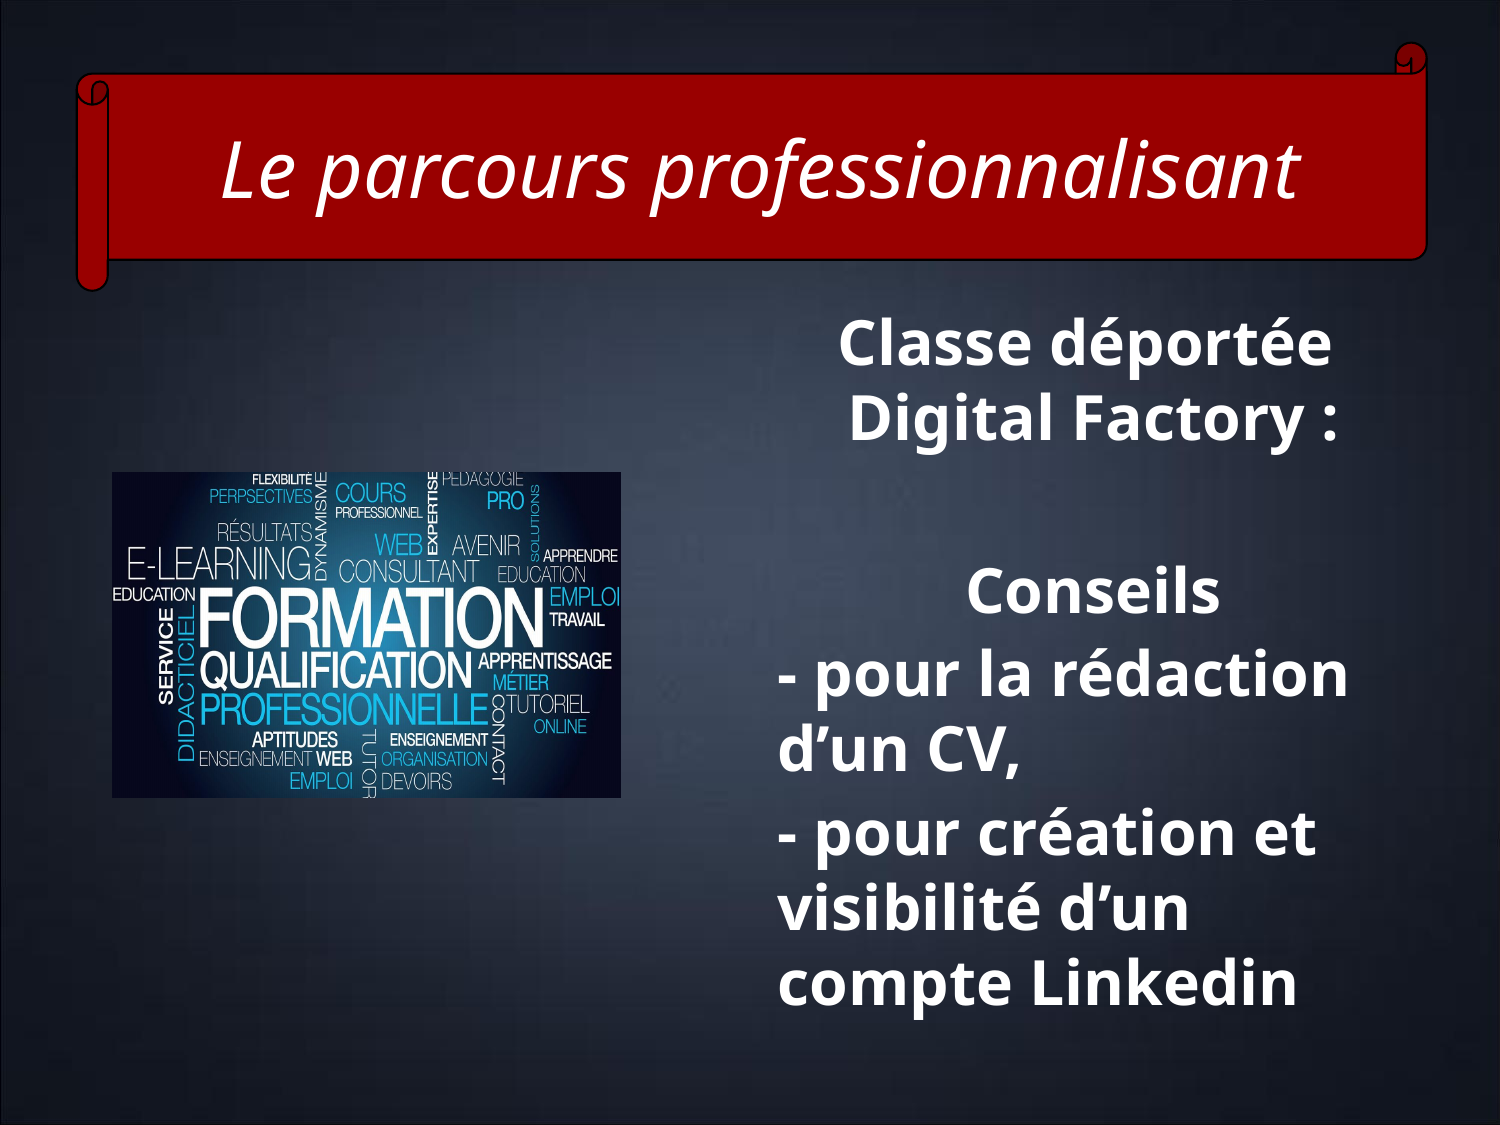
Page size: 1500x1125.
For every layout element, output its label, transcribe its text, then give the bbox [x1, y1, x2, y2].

text_box Le parcours professionnalisant [76, 60, 1427, 291]
list Classe déportée Digital Factory : Conseils - pour la rédaction d’un CV, - pour création et visibilité d’un compte Linkedin [762, 295, 1425, 1093]
picture [0, 0, 1500, 1125]
